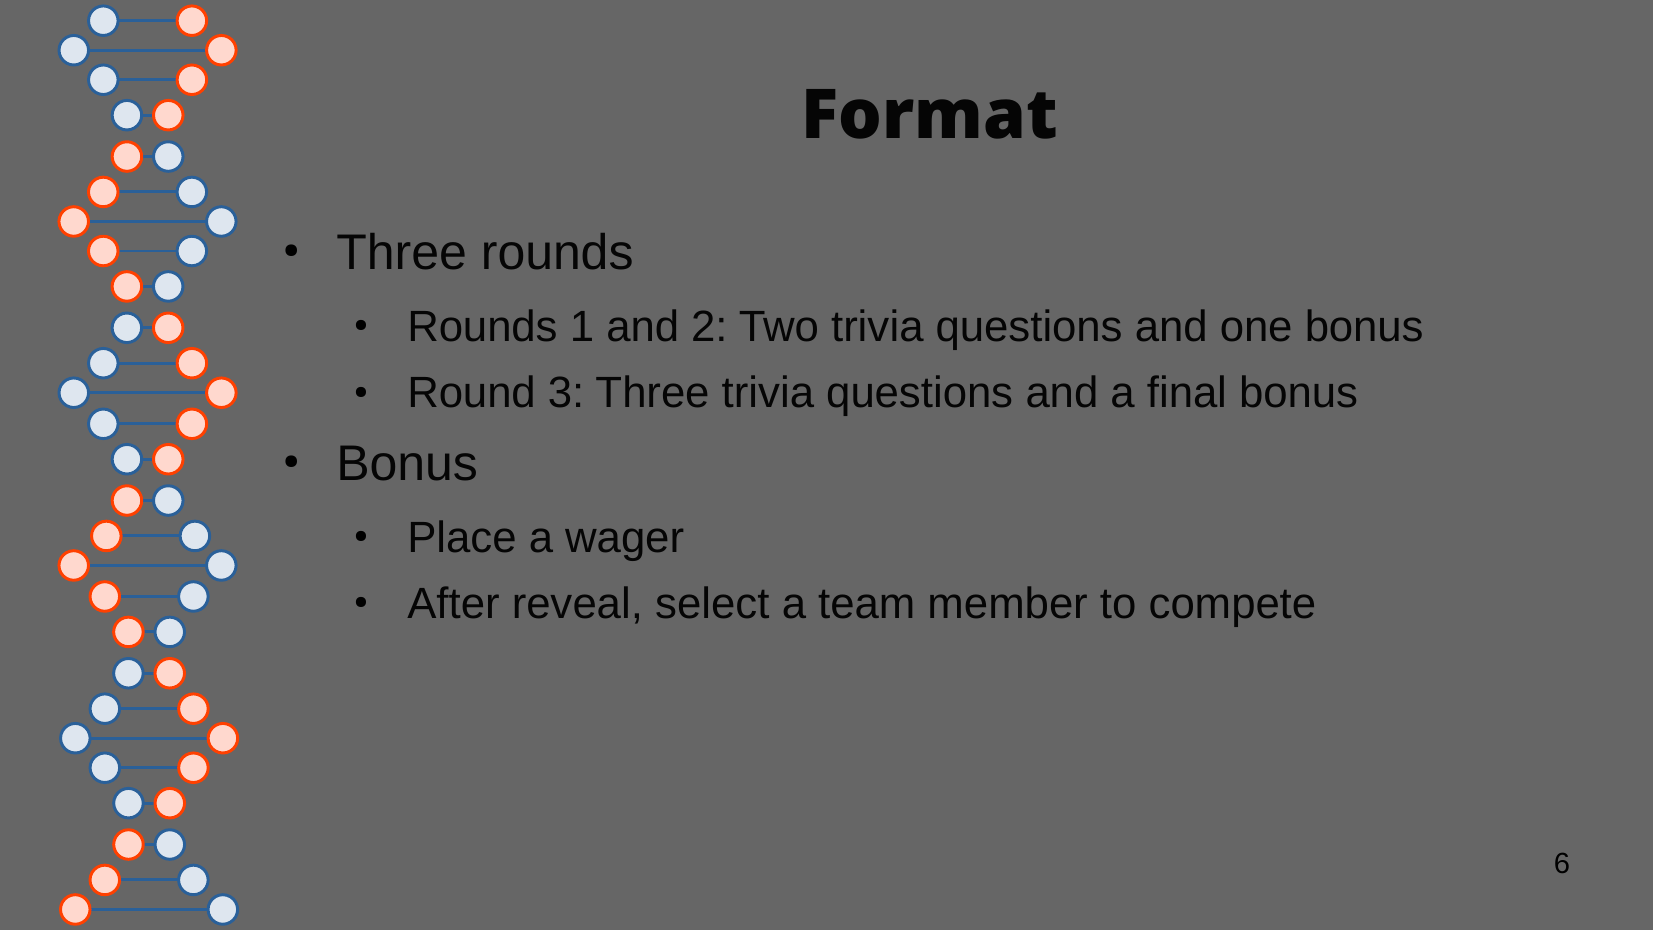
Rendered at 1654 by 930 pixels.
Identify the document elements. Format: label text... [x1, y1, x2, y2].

list Three rounds Rounds 1 and 2: Two trivia questions and one bonus Round 3: Three trivia questions and a final bonus Bonus Place a wager After reveal, select a team member to compete [265, 224, 1594, 764]
title Format [265, 35, 1594, 189]
